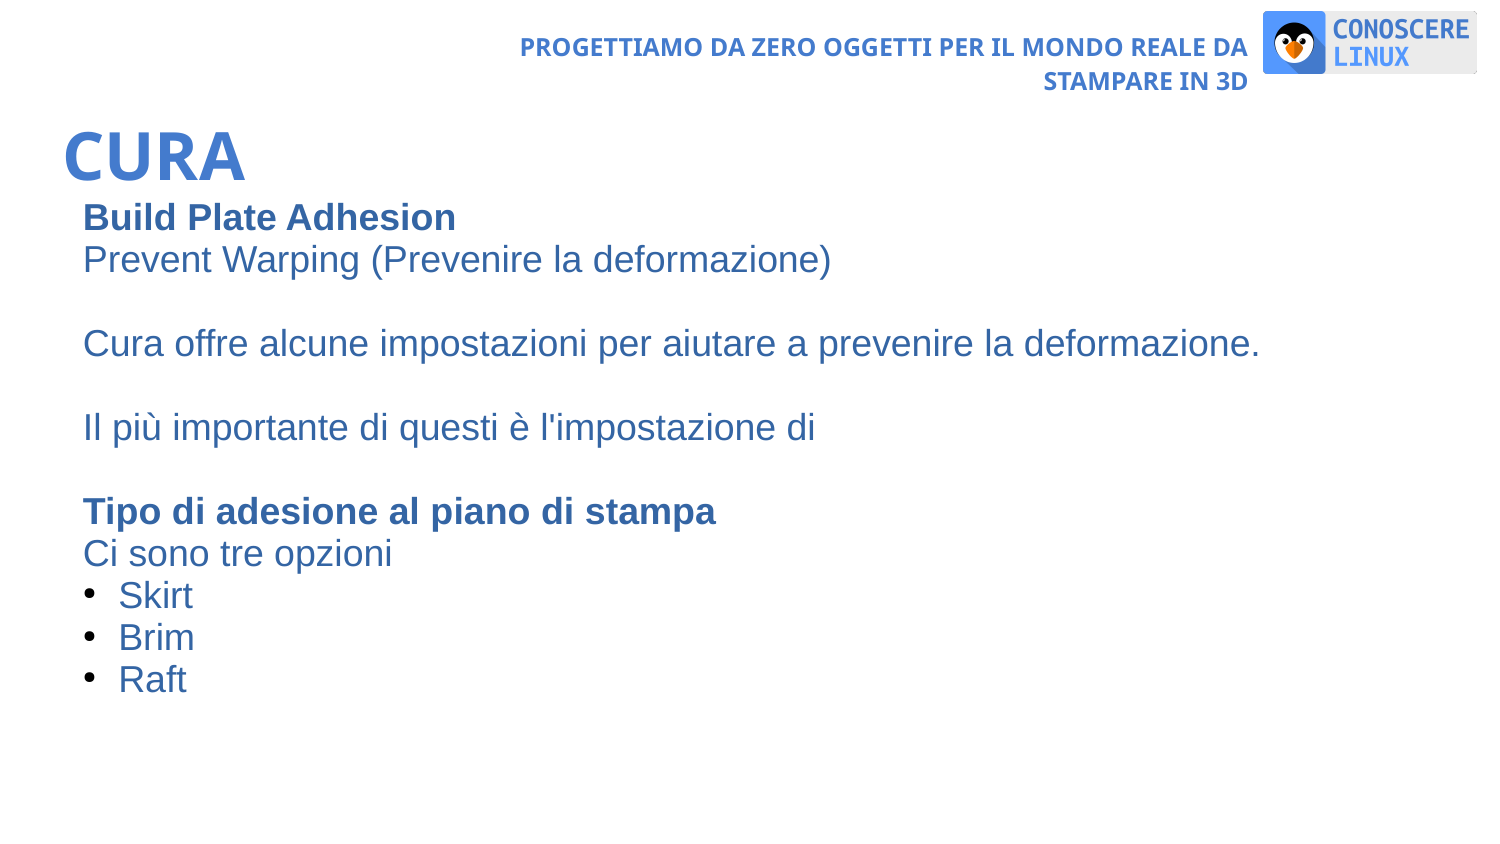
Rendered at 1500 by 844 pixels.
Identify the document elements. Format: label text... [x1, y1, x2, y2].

text_box CURA [47, 102, 1276, 189]
text_box PROGETTIAMO DA ZERO OGGETTI PER IL MONDO REALE DA STAMPARE IN 3D [437, 21, 1264, 91]
picture [1263, 11, 1477, 74]
text_box Build Plate Adhesion Prevent Warping (Prevenire la deformazione) Cura offre alcune impostazioni per aiutare a prevenire la deformazione. Il più importante di questi è l'impostazione di Tipo di adesione al piano di stampa Ci sono tre opzioni Skirt Brim Raft [68, 188, 1411, 708]
